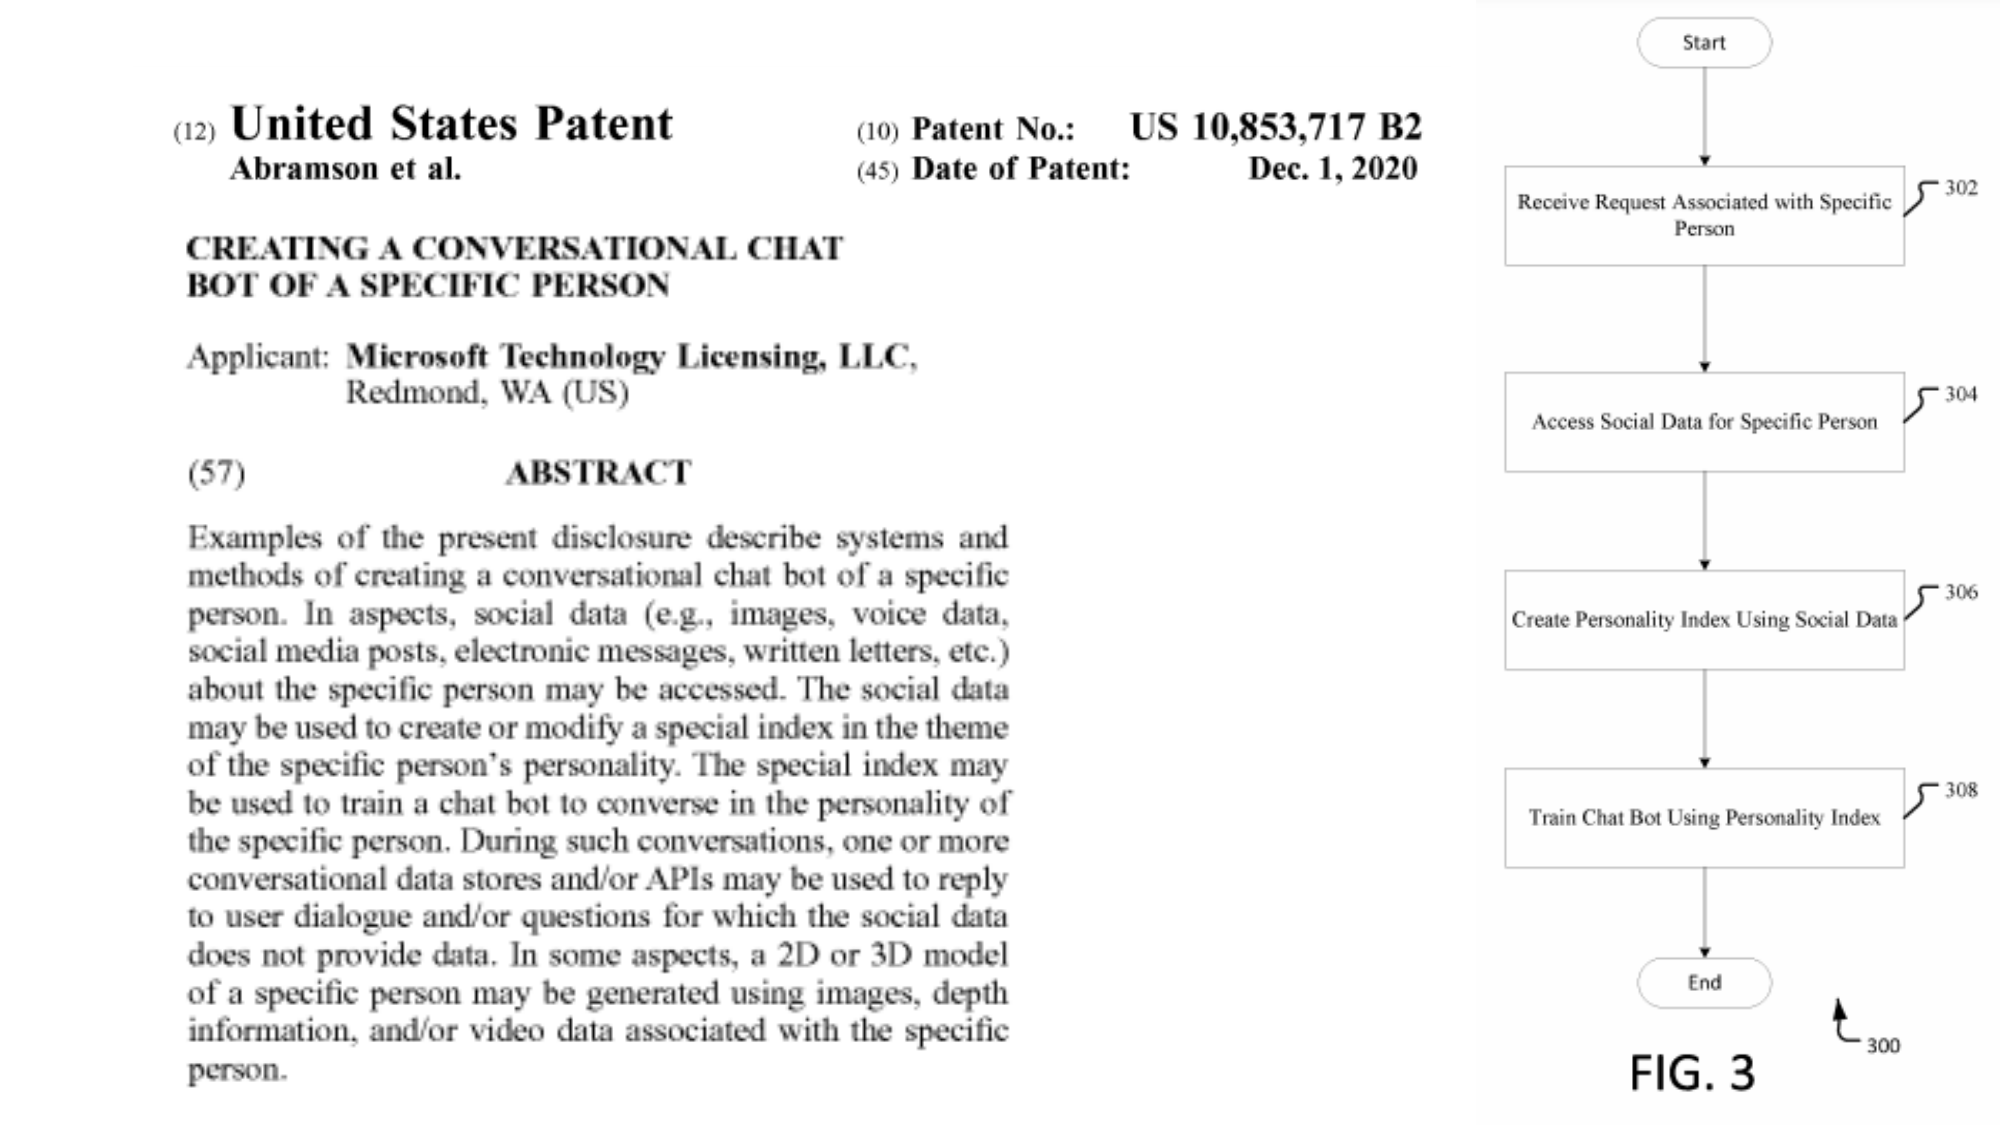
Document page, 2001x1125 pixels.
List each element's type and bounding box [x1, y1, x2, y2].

picture [133, 65, 1451, 201]
picture [165, 226, 1058, 1119]
picture [1476, 0, 2000, 1125]
